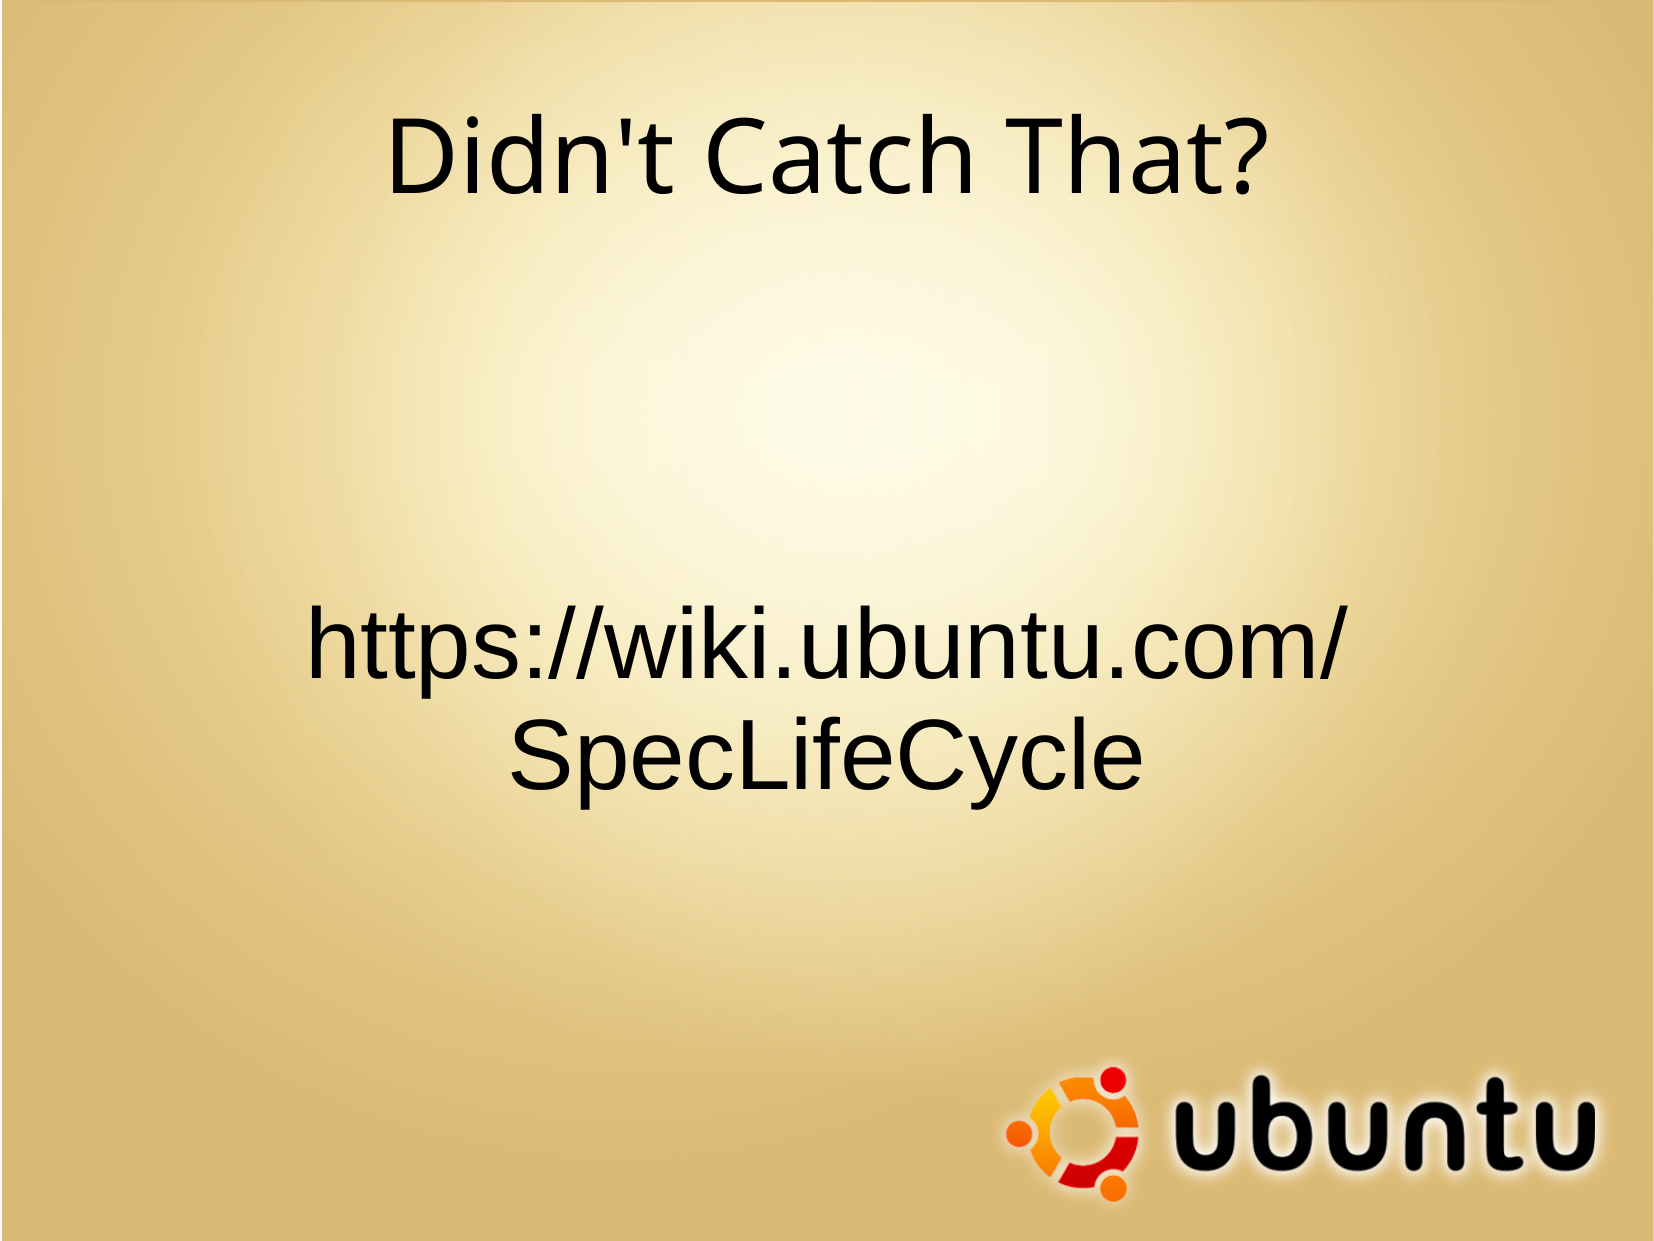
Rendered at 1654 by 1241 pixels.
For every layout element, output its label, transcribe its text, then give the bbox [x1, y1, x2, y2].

subtitle https://wiki.ubuntu.com/SpecLifeCycle [82, 290, 1571, 1109]
title Didn't Catch That? [82, 49, 1571, 257]
picture [2, 0, 1654, 1241]
